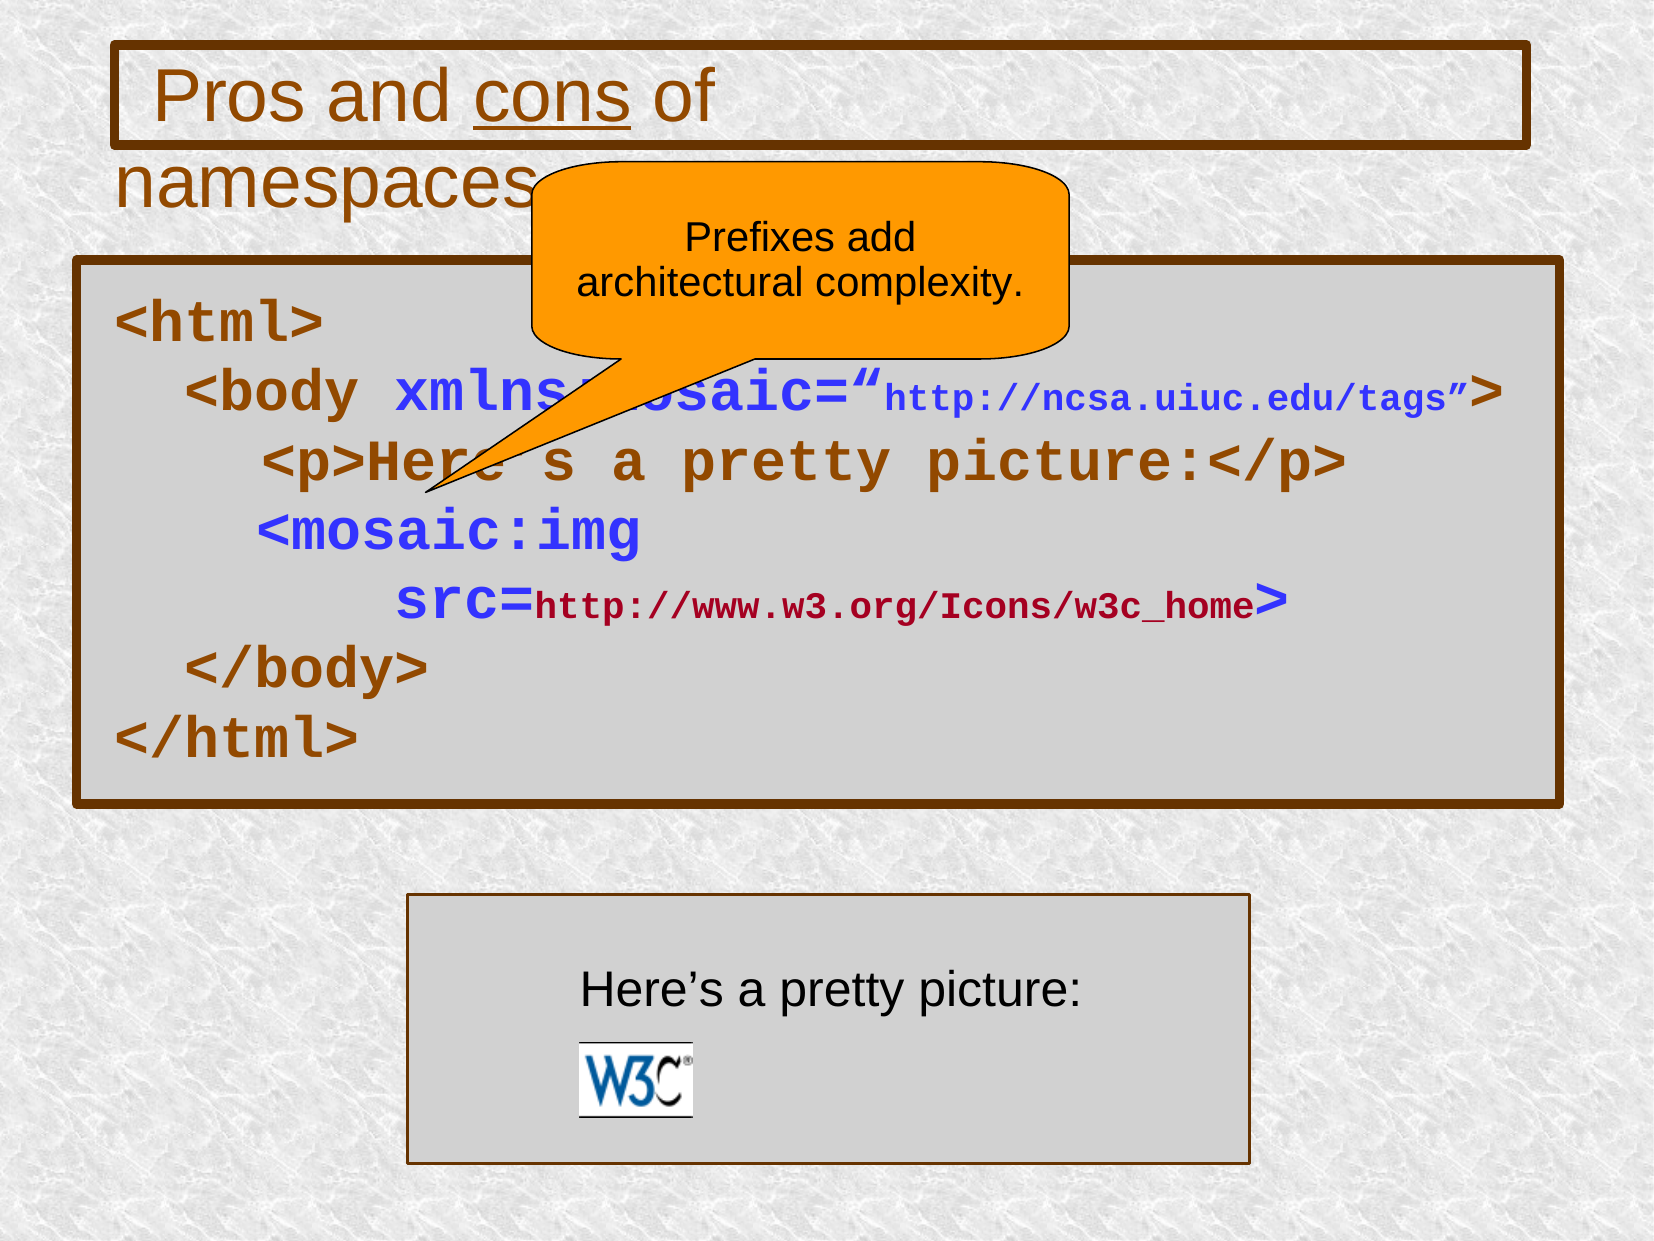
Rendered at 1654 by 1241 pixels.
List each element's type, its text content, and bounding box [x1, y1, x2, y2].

picture [0, 0, 1654, 1241]
text_box Here’s a pretty picture: [579, 964, 1084, 1087]
text_box Prefixes add architectural complexity. [425, 161, 1070, 493]
text_box <html> <body xmlns:mosaic=“http://ncsa.uiuc.edu/tags”> <p>Here’s a pretty picture:</p> <mosaic:img src=http://www.w3.org/Icons/w3c_home> </body> </html> [76, 259, 1560, 804]
text_box [407, 894, 1250, 1164]
title Pros and cons of namespaces [114, 45, 1527, 146]
